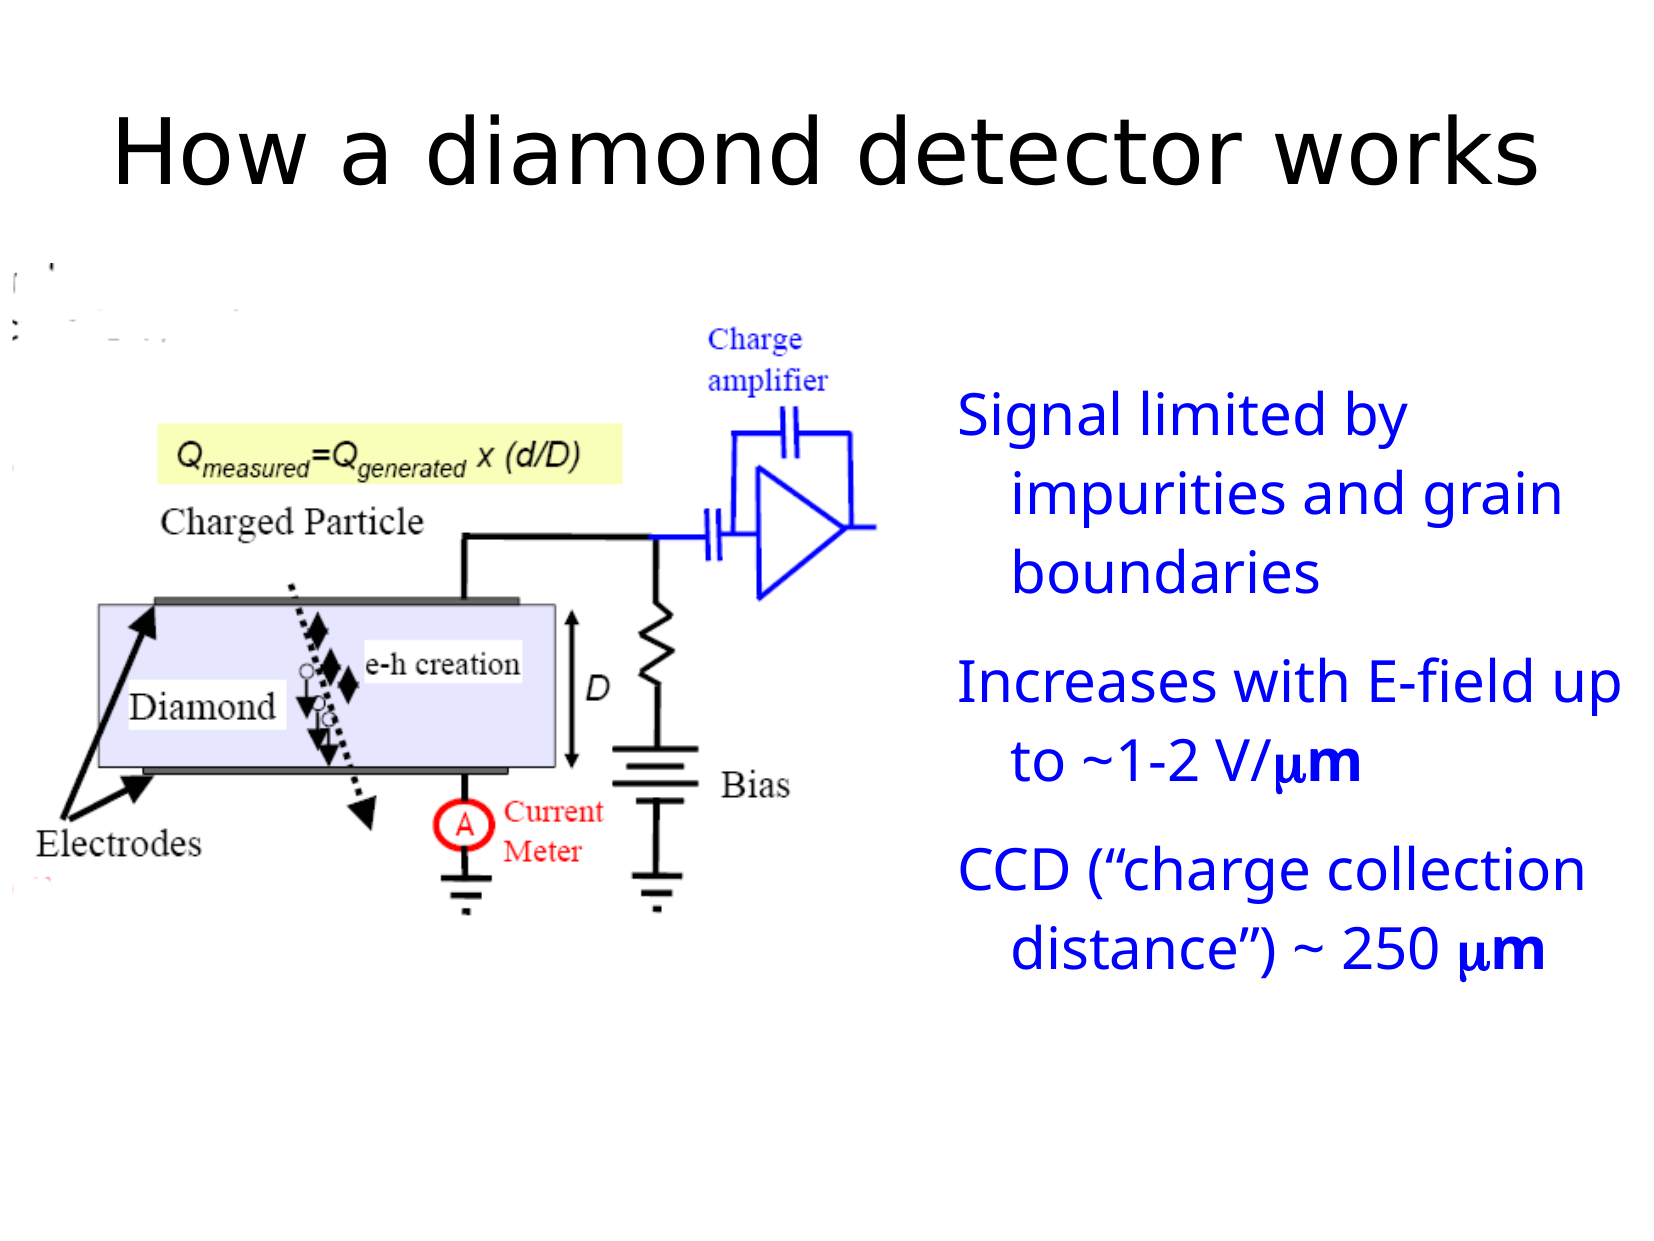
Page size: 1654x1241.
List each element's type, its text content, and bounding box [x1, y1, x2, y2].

picture [12, 263, 897, 938]
list Signal limited by impurities and grain boundaries Increases with E-field up to ~1-2 V/m CCD (“charge collection distance”) ~ 250 m [939, 372, 1654, 1177]
title How a diamond detector works [82, 49, 1571, 257]
